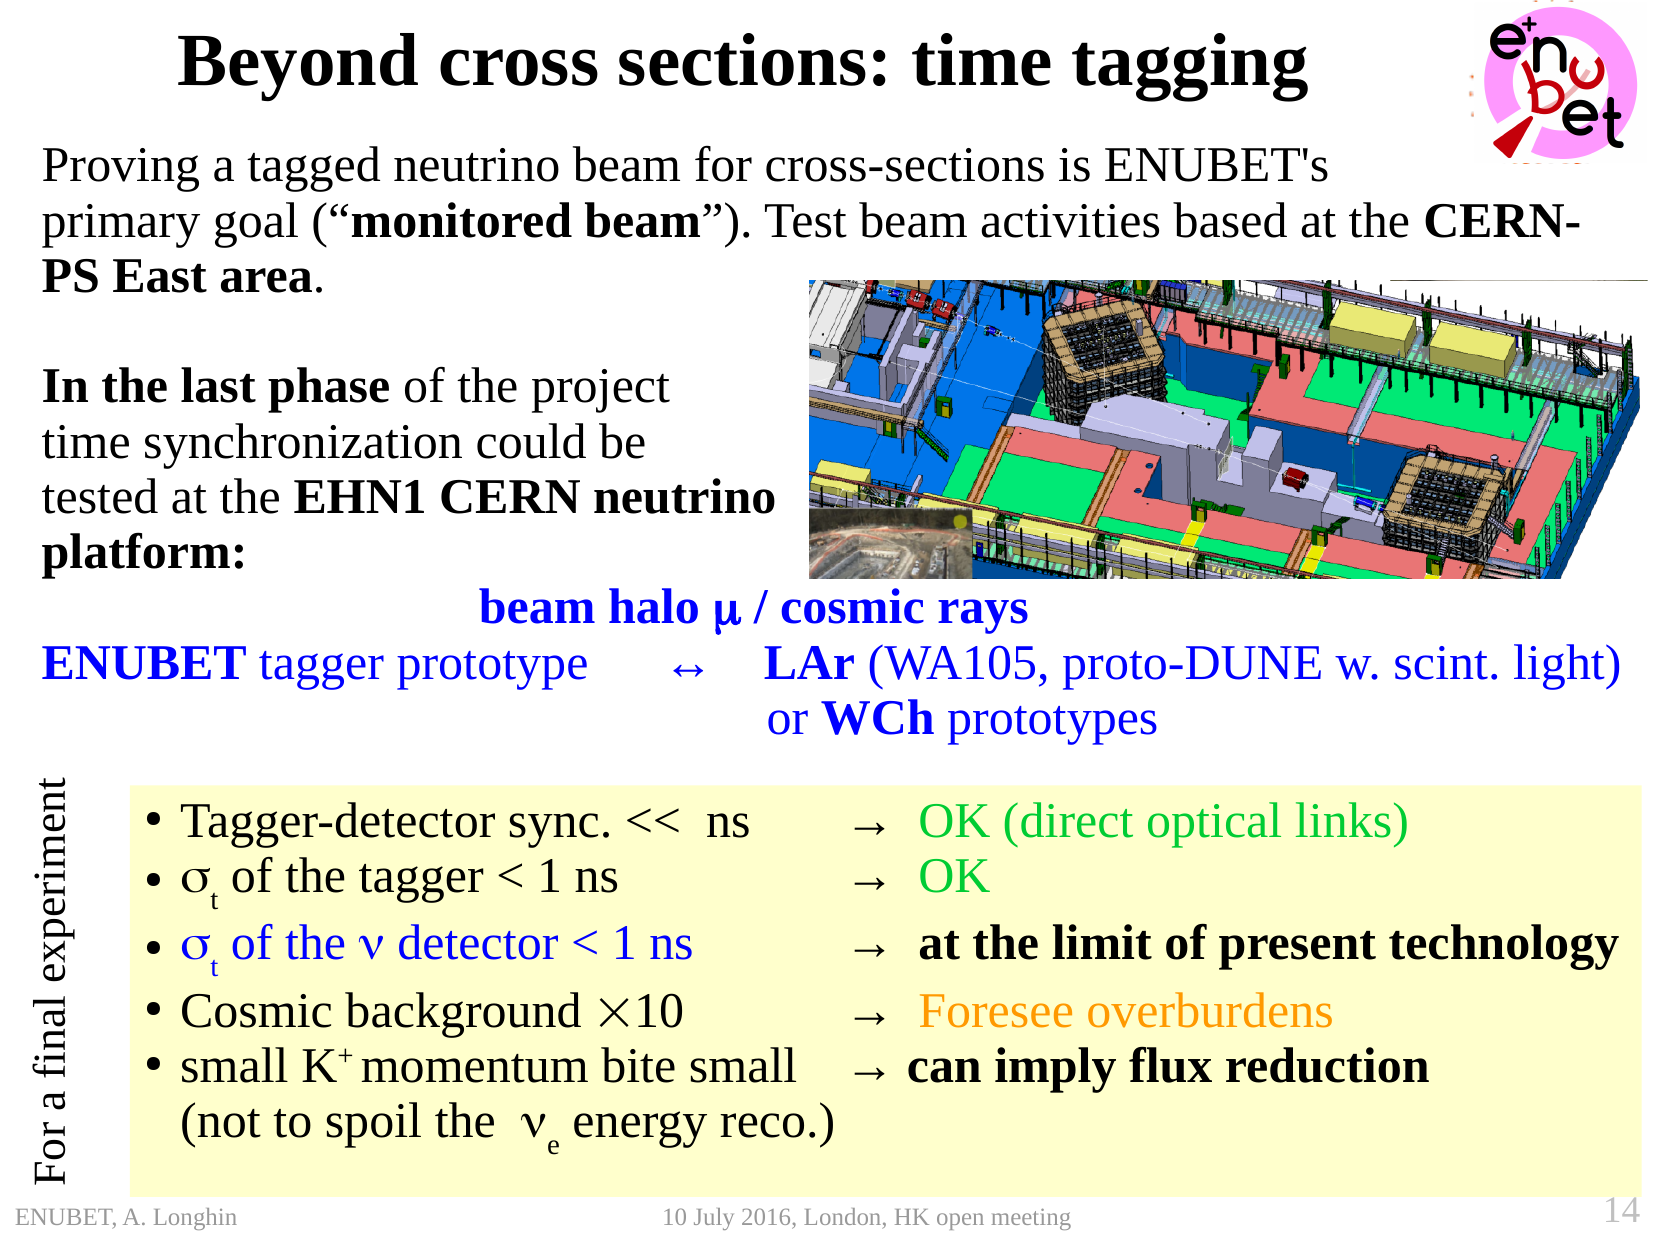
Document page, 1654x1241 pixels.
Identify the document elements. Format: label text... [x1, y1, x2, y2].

picture [809, 280, 1648, 579]
text_box Tagger-detector sync. << ns → OK (direct optical links) st of the tagger < 1 ns → OK st of the n detector < 1 ns → at the limit of present technology Cosmic background ´10 → Foresee overburdens small K+ momentum bite small → can imply flux reduction (not to spoil the ne energy reco.) [129, 785, 1642, 1197]
text_box For a final experiment [16, 708, 115, 1202]
text_box Proving a tagged neutrino beam for cross-sections is ENUBET's primary goal (“monitored beam”). Test beam activities based at the CERN-PS East area. In the last phase of the project time synchronization could be tested at the EHN1 CERN neutrino platform: beam halo m / cosmic rays ENUBET tagger prototype ↔ LAr (WA105, proto-DUNE w. scint. light) or WCh prototypes [26, 129, 1653, 768]
title Beyond cross sections: time tagging [0, 2, 1488, 119]
picture [1463, 0, 1653, 129]
